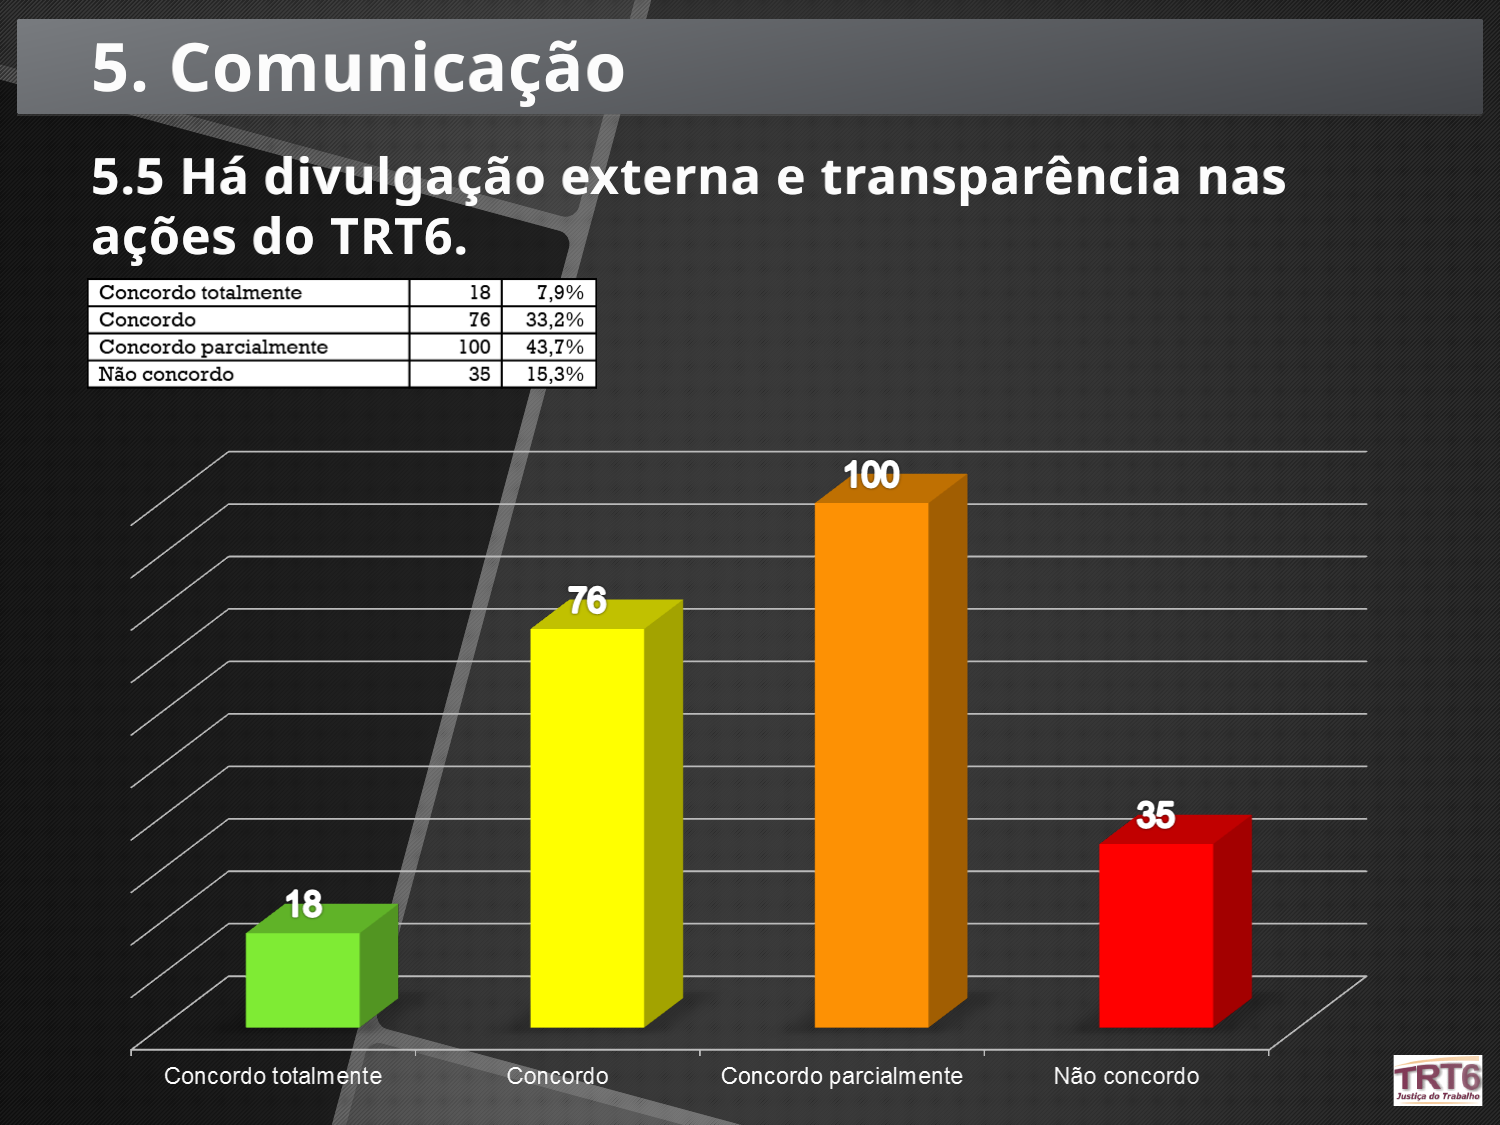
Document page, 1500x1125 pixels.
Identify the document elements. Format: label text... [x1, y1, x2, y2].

text_box [18, 19, 1482, 114]
chart [60, 414, 1440, 1115]
text_box 5. Comunicação [77, 18, 1500, 113]
text_box 5.5 Há divulgação externa e transparência nas ações do TRT6. [77, 137, 1447, 272]
picture [1440, 1055, 1483, 1106]
picture [87, 273, 597, 399]
